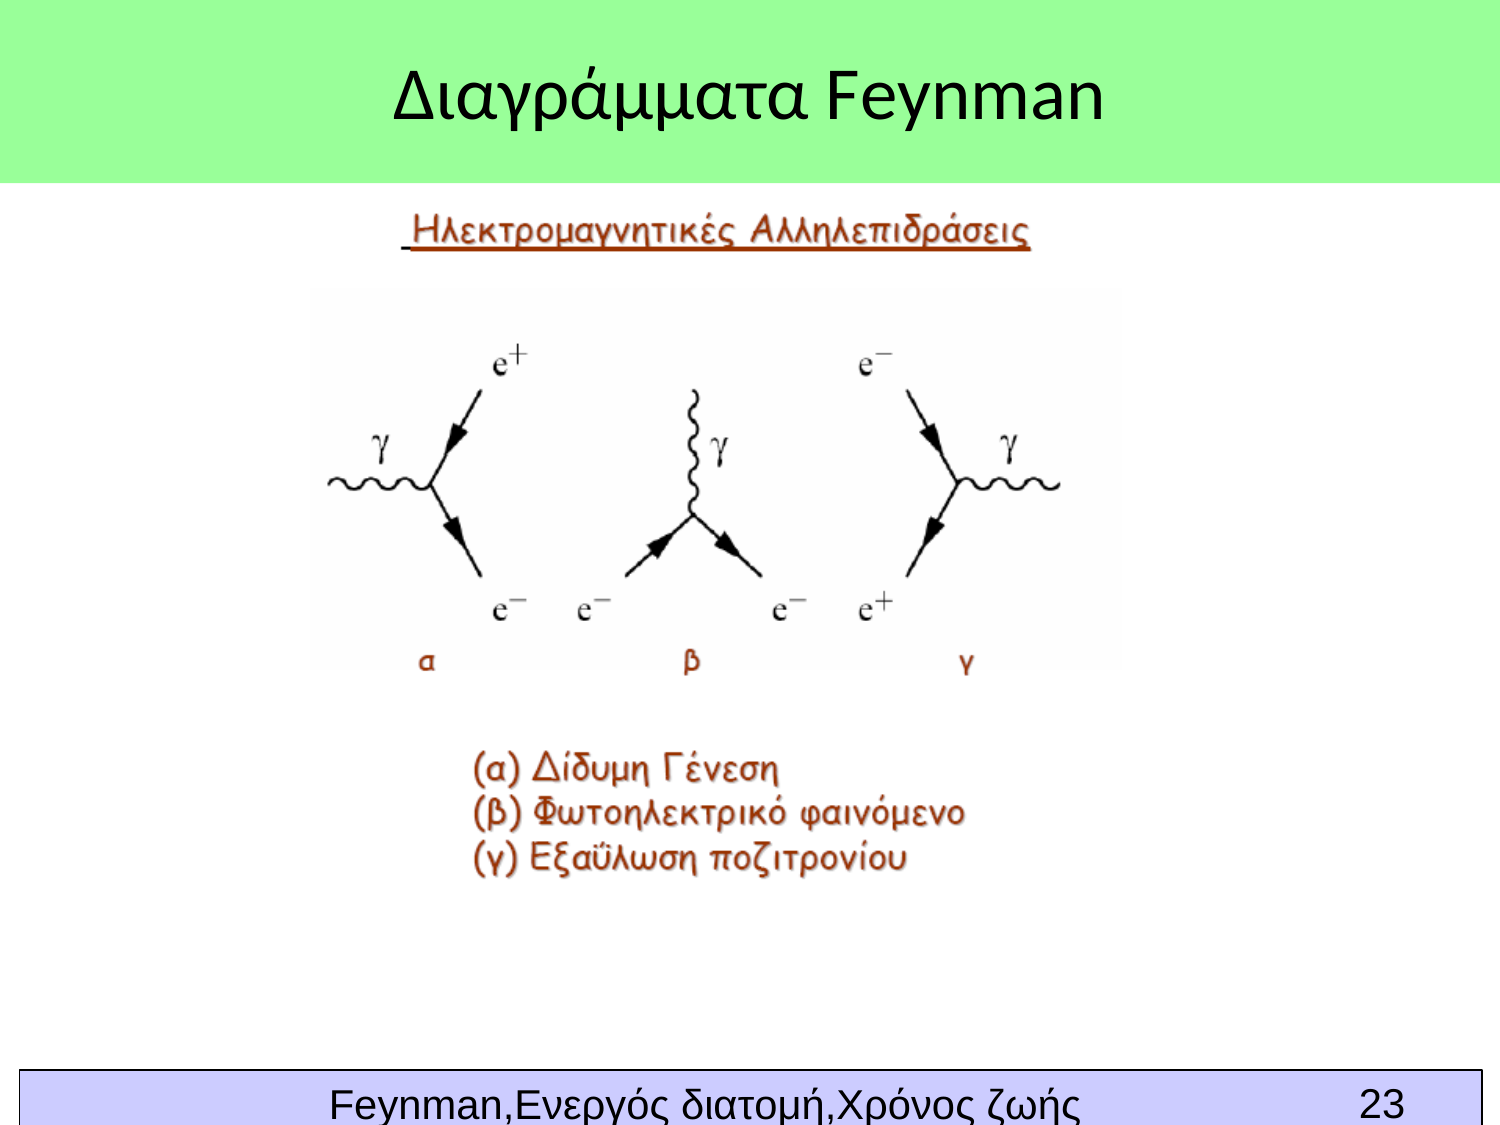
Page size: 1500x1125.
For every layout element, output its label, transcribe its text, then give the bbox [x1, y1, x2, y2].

picture [309, 189, 1167, 934]
text_box Διαγράμματα Feynman [0, 0, 1500, 184]
